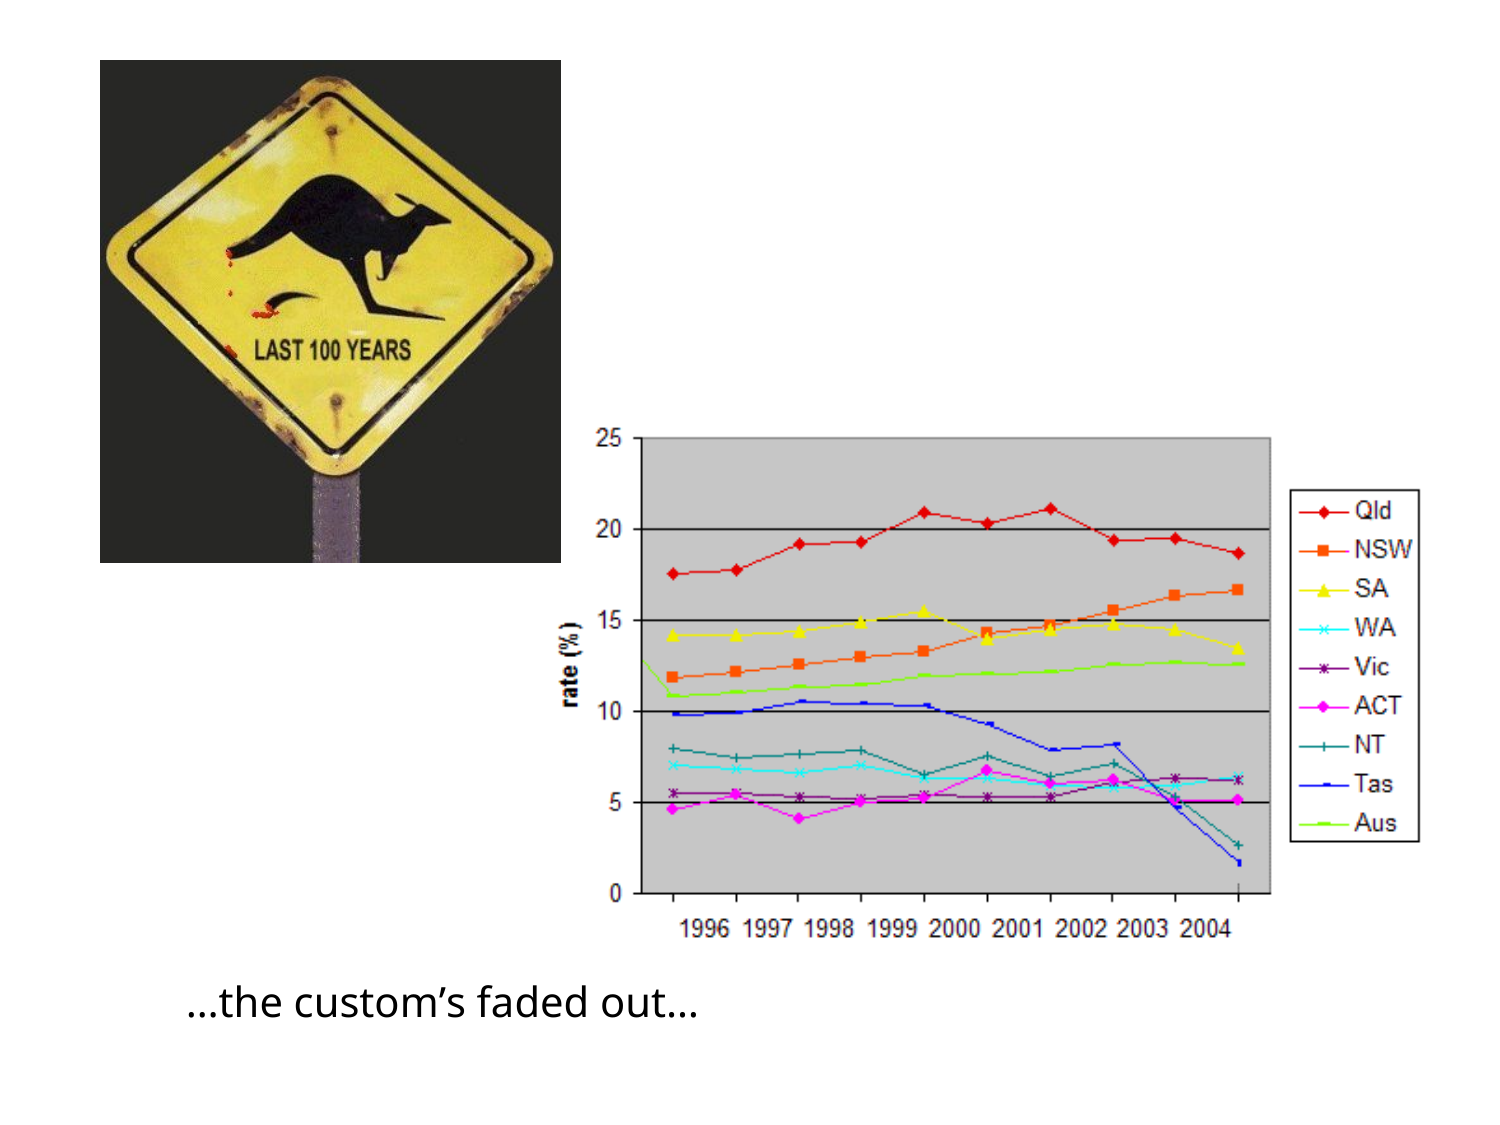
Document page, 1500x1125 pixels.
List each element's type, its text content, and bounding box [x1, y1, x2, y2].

picture [100, 60, 1424, 947]
text_box …the custom’s faded out… [171, 968, 751, 1034]
